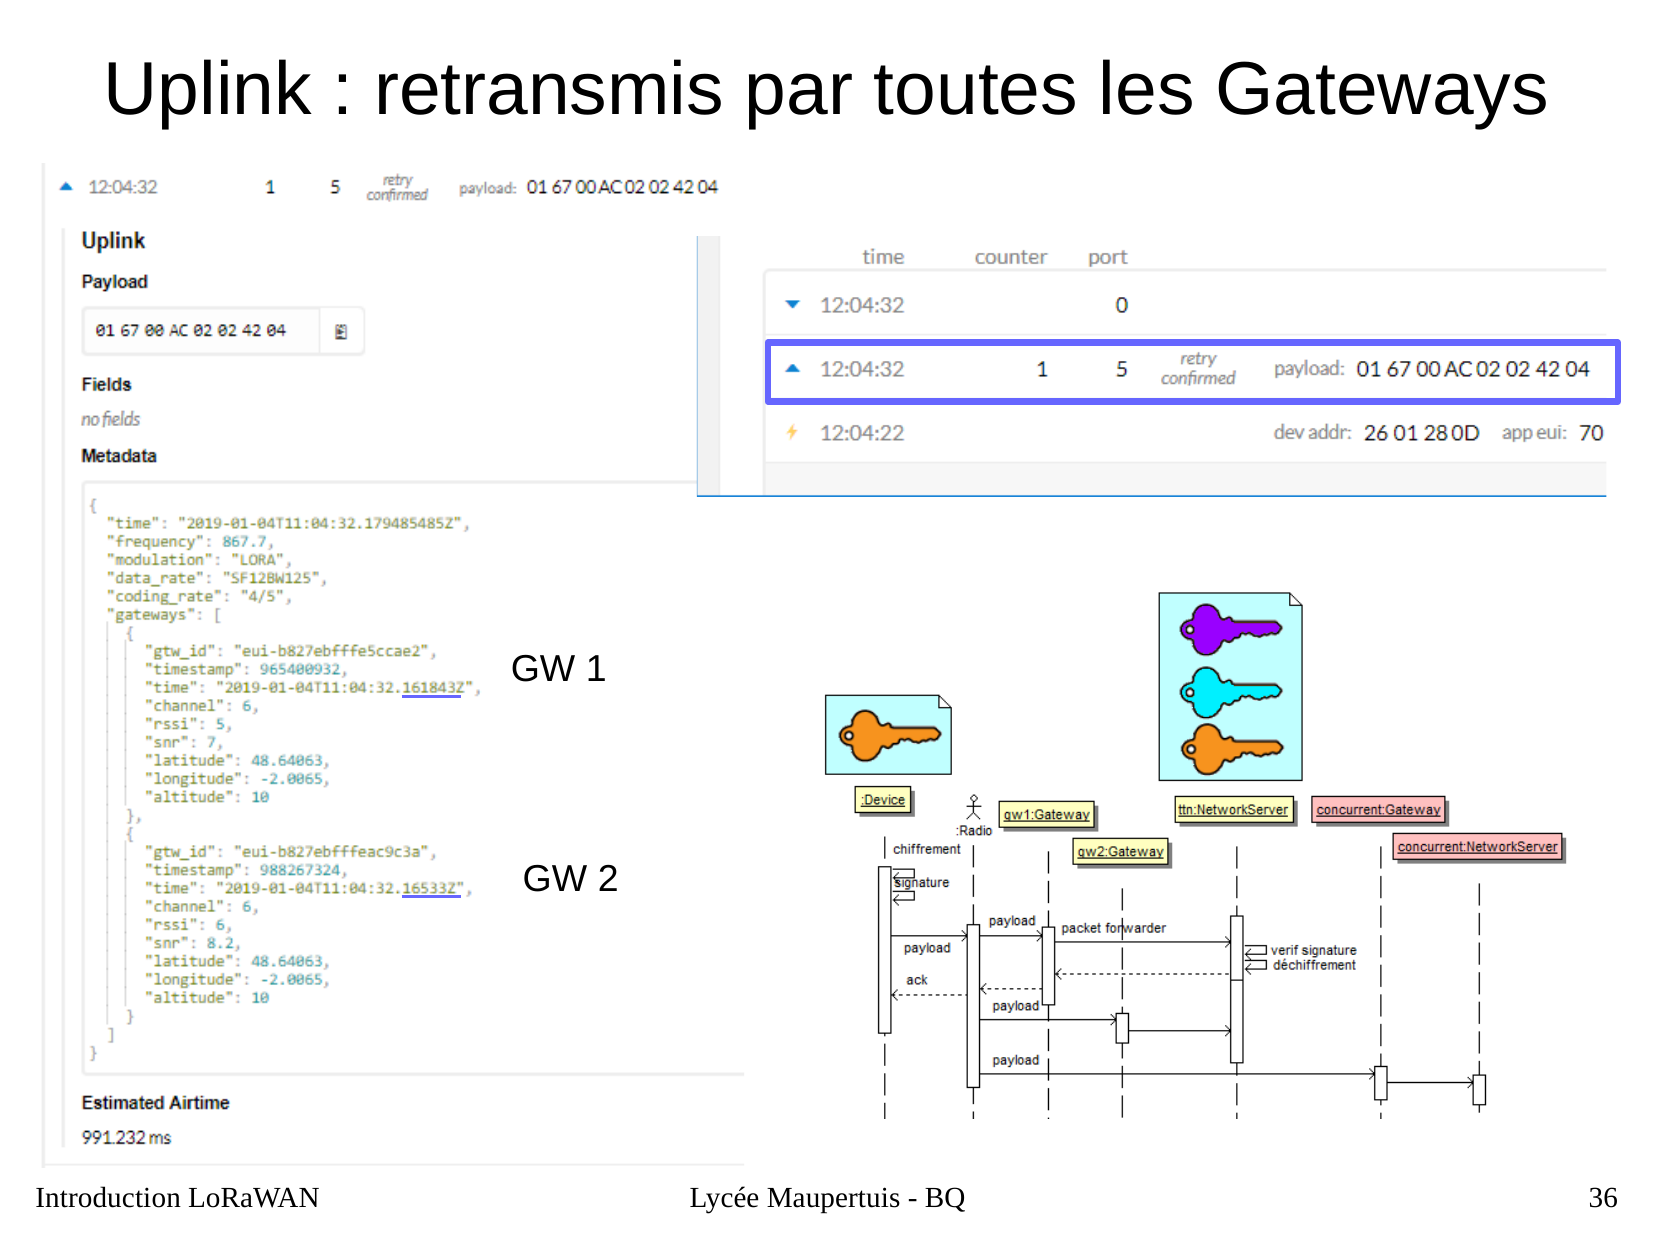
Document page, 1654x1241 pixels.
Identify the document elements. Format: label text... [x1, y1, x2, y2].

text_box GW 1 [496, 640, 626, 697]
title Uplink : retransmis par toutes les Gateways [35, 35, 1619, 142]
picture [771, 346, 1607, 398]
picture [35, 163, 1607, 1168]
picture [803, 537, 1581, 1119]
text_box GW 2 [507, 850, 638, 908]
